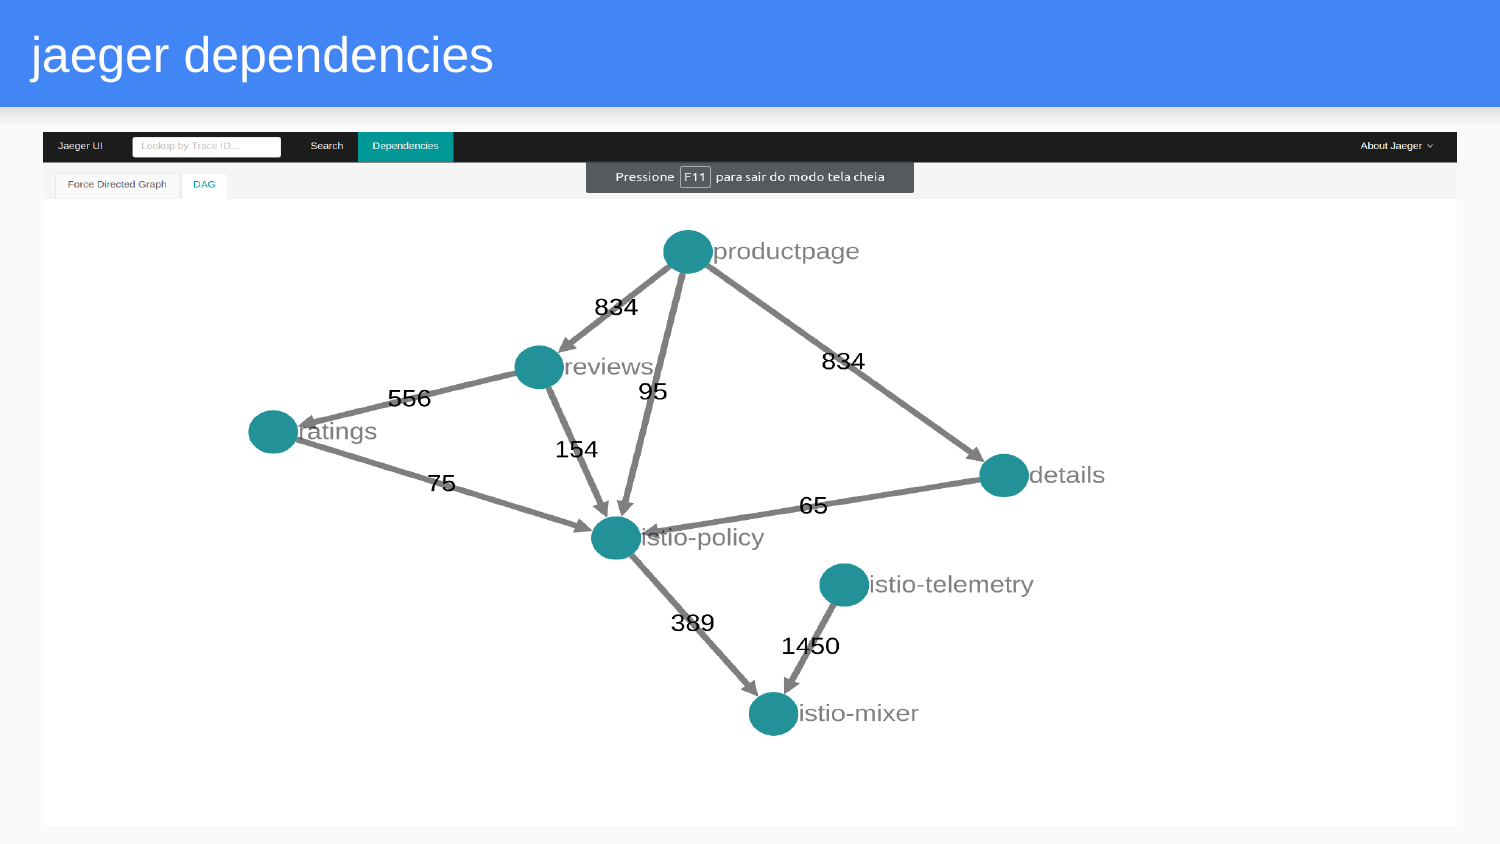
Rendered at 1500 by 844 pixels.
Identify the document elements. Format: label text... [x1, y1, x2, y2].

picture [43, 132, 1457, 826]
title jaeger dependencies [16, 2, 1464, 102]
